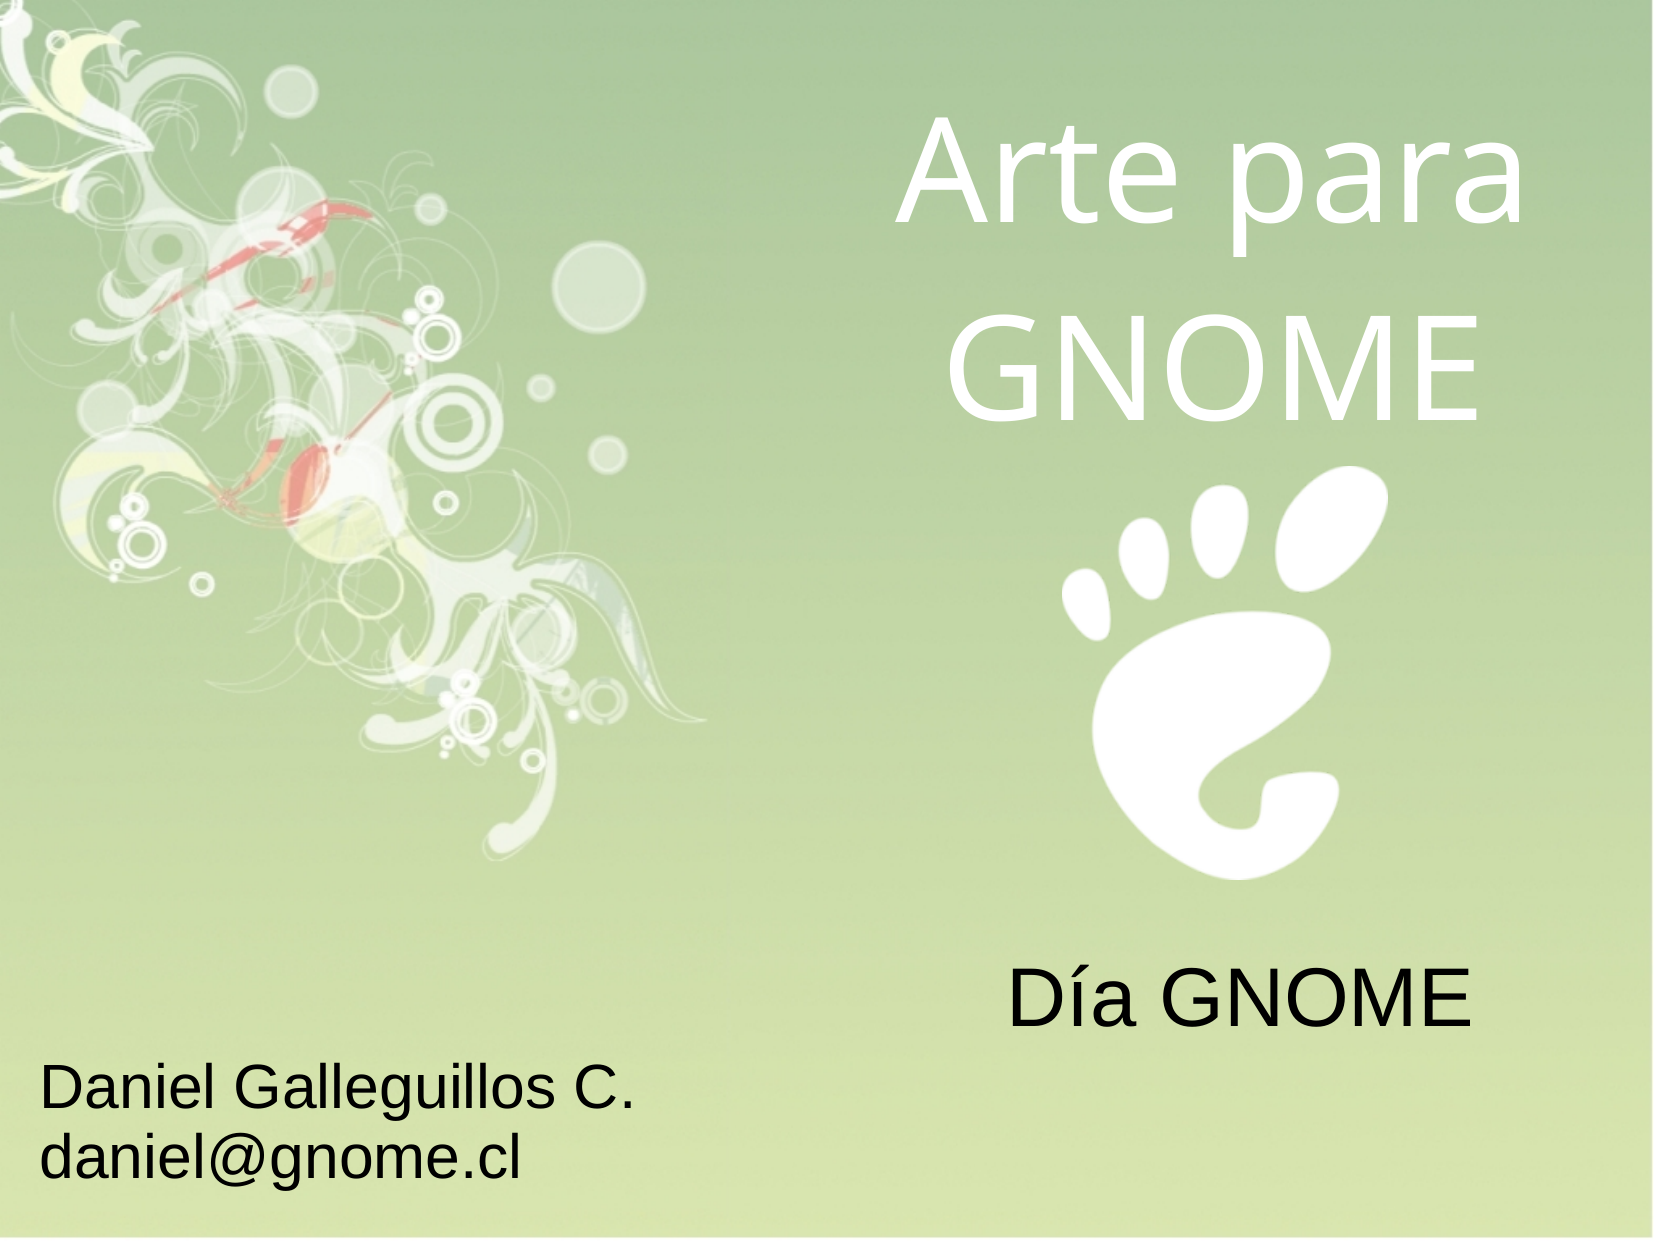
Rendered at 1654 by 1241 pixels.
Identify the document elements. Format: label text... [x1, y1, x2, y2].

text_box Día GNOME [992, 943, 1489, 1052]
picture [0, 0, 1654, 1241]
text_box Arte para GNOME [874, 59, 1554, 413]
text_box Daniel Galleguillos C. daniel@gnome.cl [24, 1044, 653, 1199]
